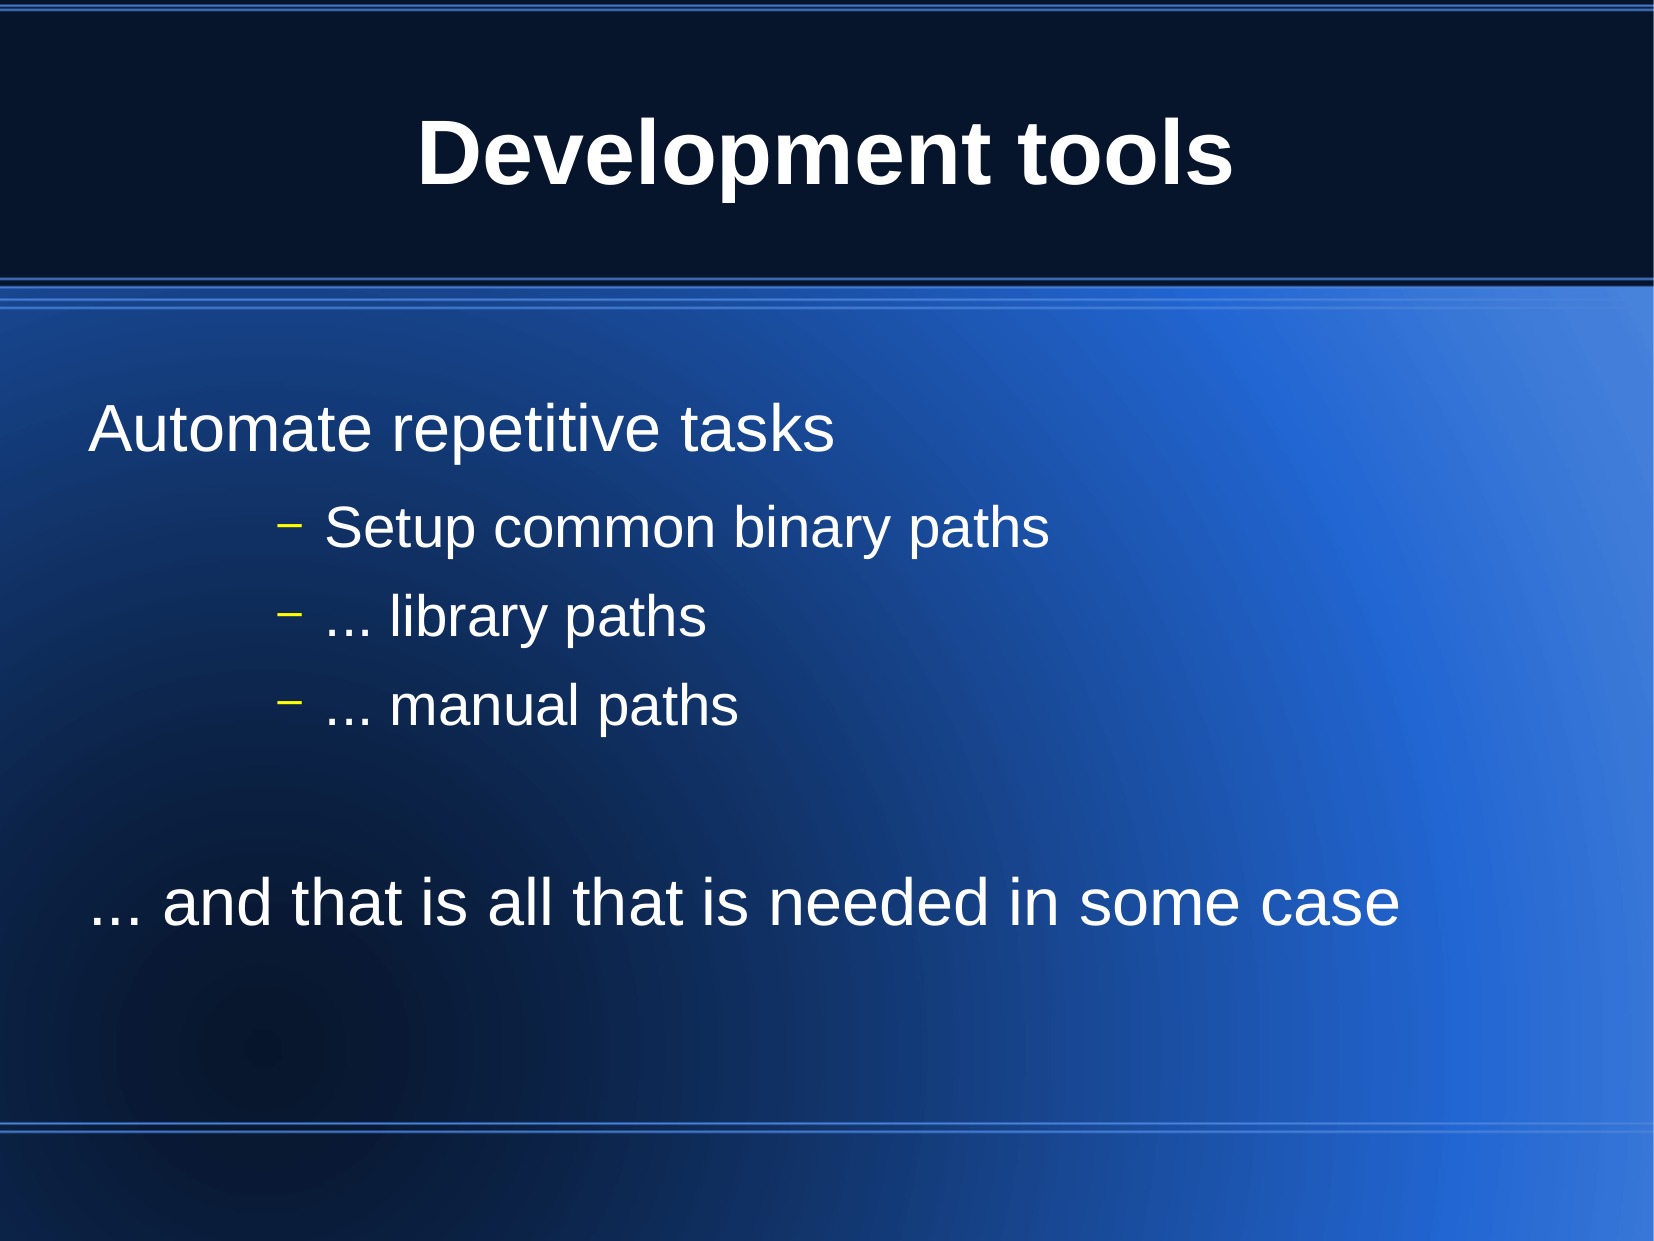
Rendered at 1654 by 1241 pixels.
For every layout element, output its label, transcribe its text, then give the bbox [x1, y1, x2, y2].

title Development tools [82, 56, 1571, 250]
list Automate repetitive tasks Setup common binary paths ... library paths ... manual paths ... and that is all that is needed in some case [88, 390, 1577, 981]
picture [0, 0, 1654, 1241]
